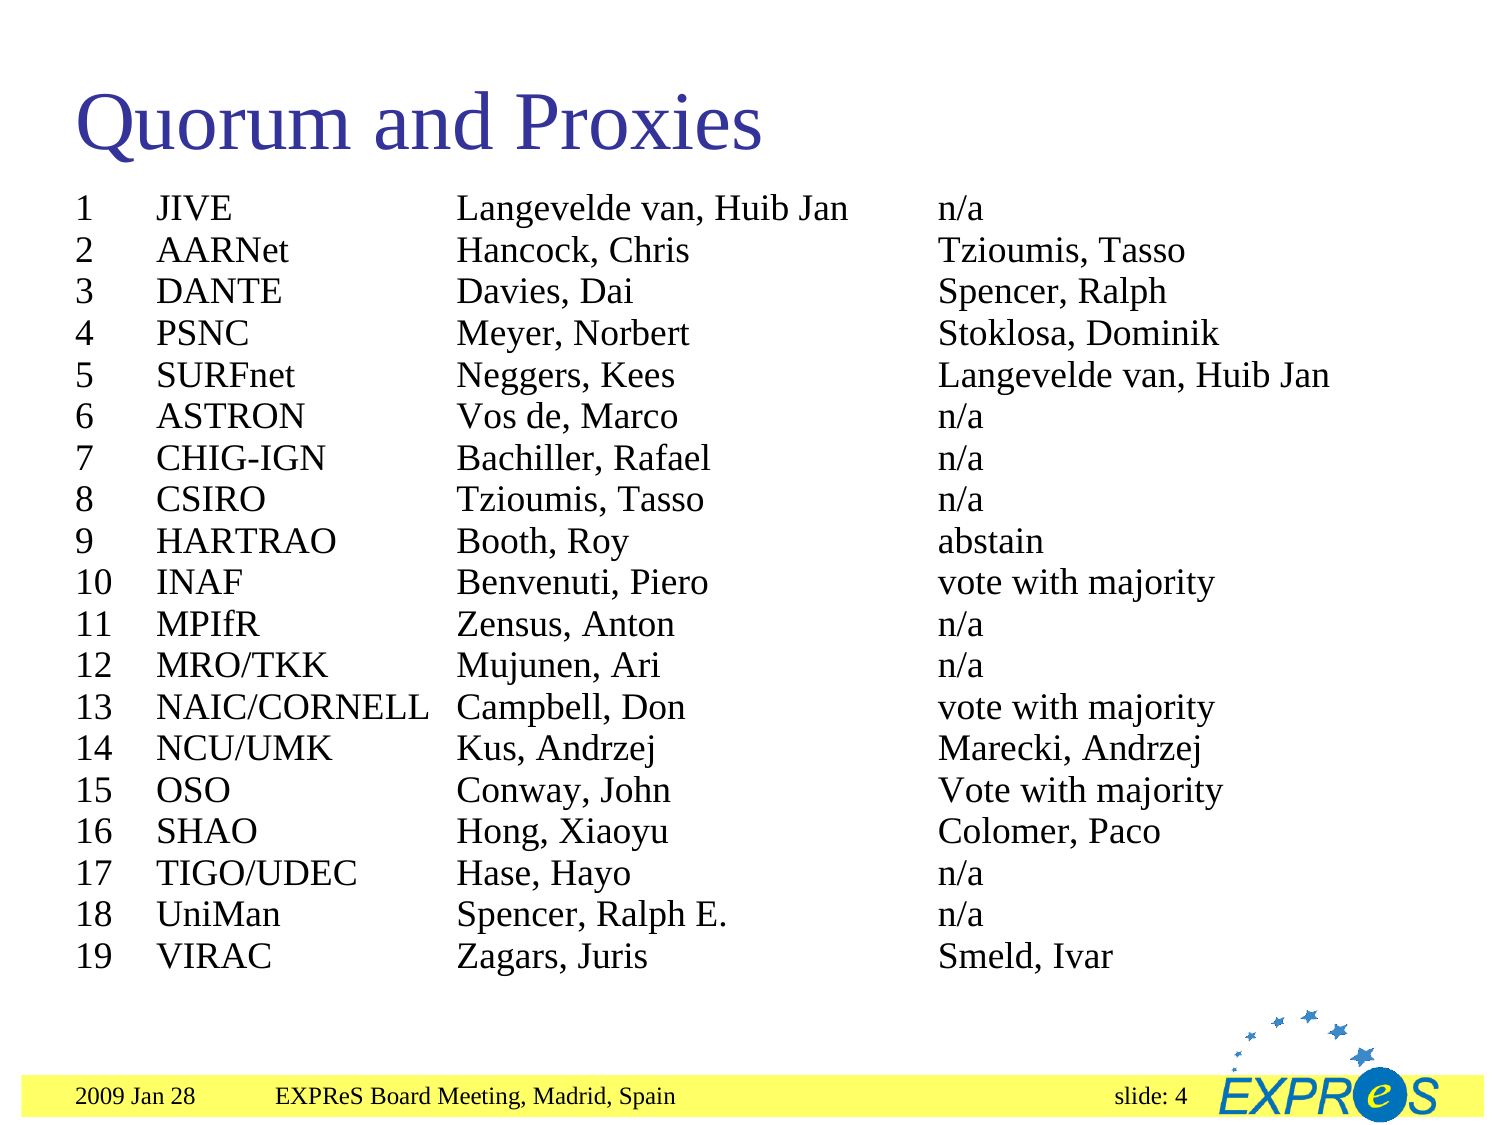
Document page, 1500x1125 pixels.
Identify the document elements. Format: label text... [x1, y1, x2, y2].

picture [21, 1006, 1500, 1125]
list 1 JIVE Langevelde van, Huib Jan n/a 2 AARNet Hancock, Chris Tzioumis, Tasso 3 DANTE Davies, Dai Spencer, Ralph 4 PSNC Meyer, Norbert Stoklosa, Dominik 5 SURFnet Neggers, Kees Langevelde van, Huib Jan 6 ASTRON Vos de, Marco n/a 7 CHIG-IGN Bachiller, Rafael n/a 8 CSIRO Tzioumis, Tasso n/a 9 HARTRAO Booth, Roy abstain 10 INAF Benvenuti, Piero vote with majority 11 MPIfR Zensus, Anton n/a 12 MRO/TKK Mujunen, Ari n/a 13 NAIC/CORNELL Campbell, Don vote with majority 14 NCU/UMK Kus, Andrzej Marecki, Andrzej 15 OSO Conway, John Vote with majority 16 SHAO Hong, Xiaoyu Colomer, Paco 17 TIGO/UDEC Hase, Hayo n/a 18 UniMan Spencer, Ralph E. n/a 19 VIRAC Zagars, Juris Smeld, Ivar [75, 187, 1426, 1023]
title Quorum and Proxies [75, 75, 1426, 168]
